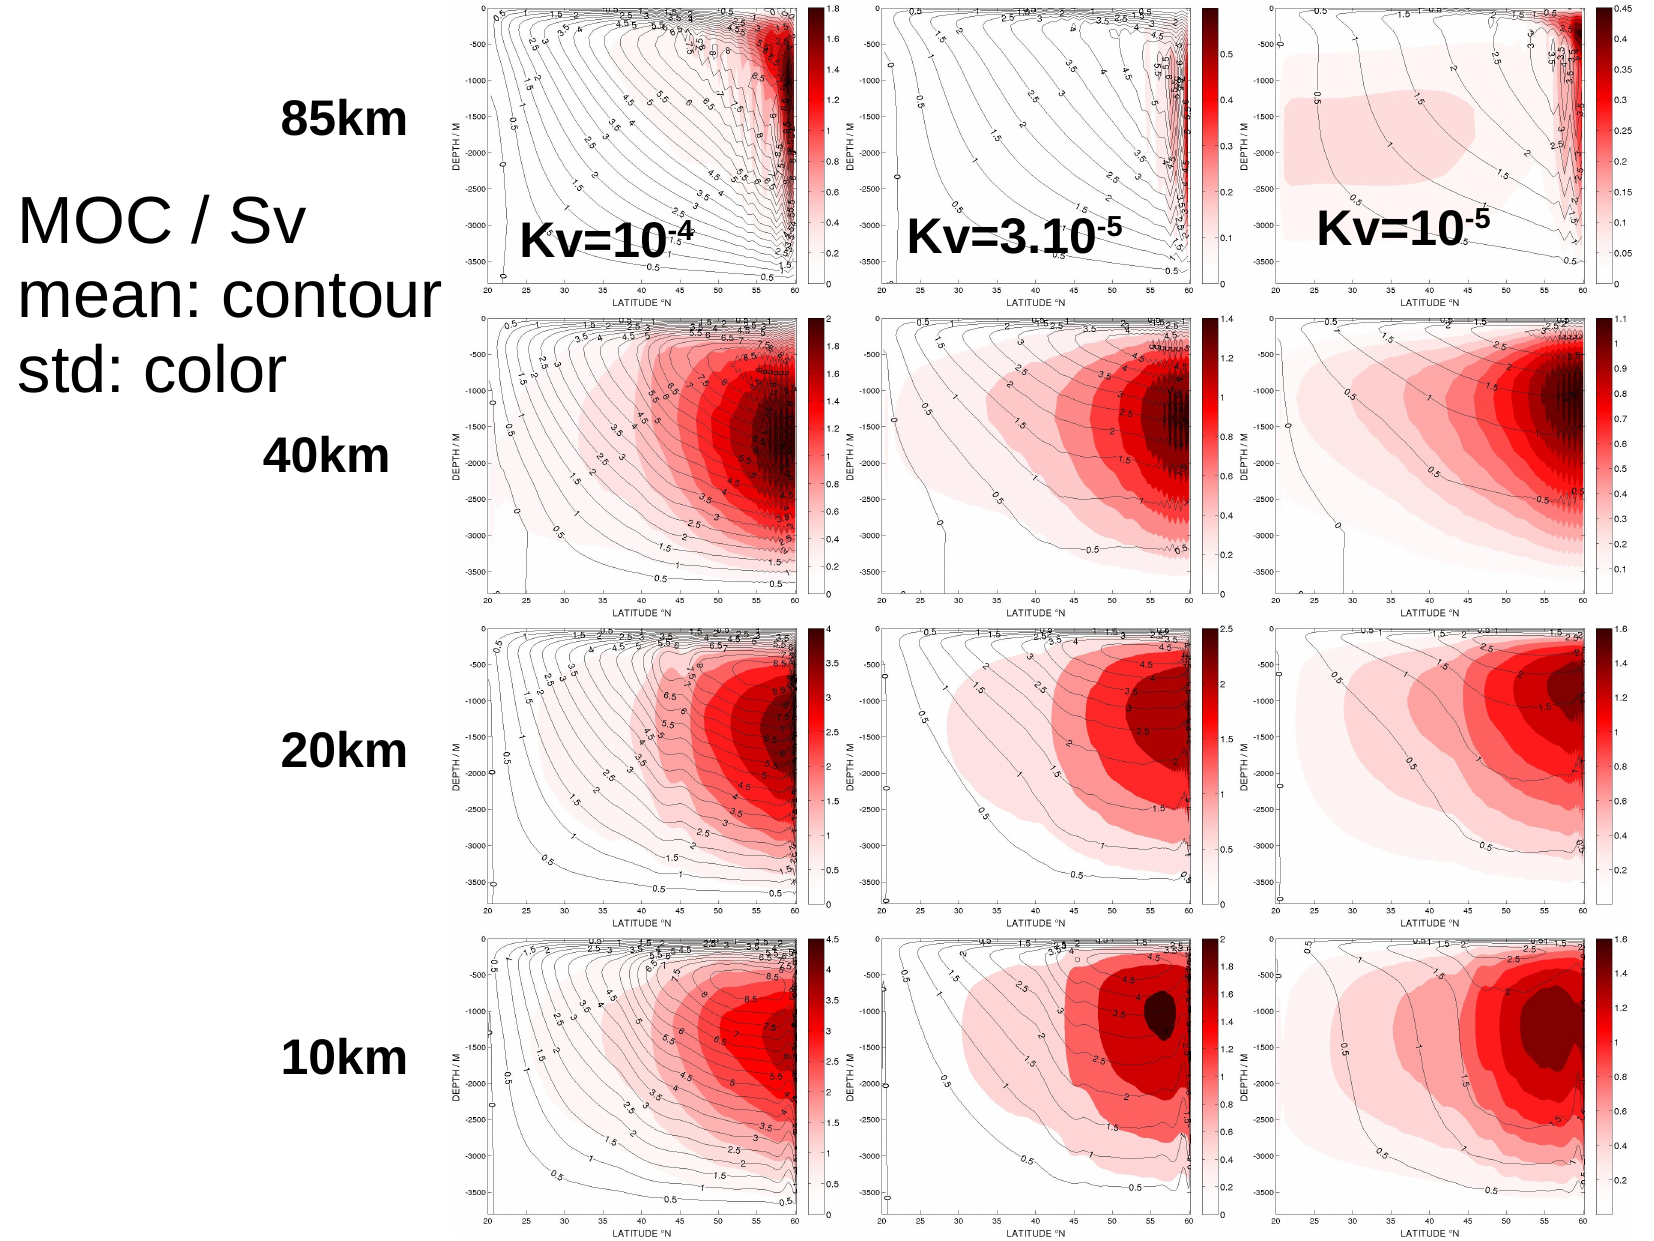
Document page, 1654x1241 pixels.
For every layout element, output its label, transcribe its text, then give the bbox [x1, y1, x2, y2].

text_box Kv=3.10-5 [891, 201, 1138, 274]
text_box 40km [248, 419, 406, 490]
text_box 85km [265, 82, 424, 154]
text_box 20km [265, 714, 424, 786]
text_box Kv=10-5 [1301, 193, 1506, 266]
text_box Kv=10-4 [504, 205, 709, 278]
picture [450, 0, 1632, 1237]
title MOC / Sv mean: contour std: color [17, 182, 450, 407]
text_box 10km [265, 1021, 424, 1093]
